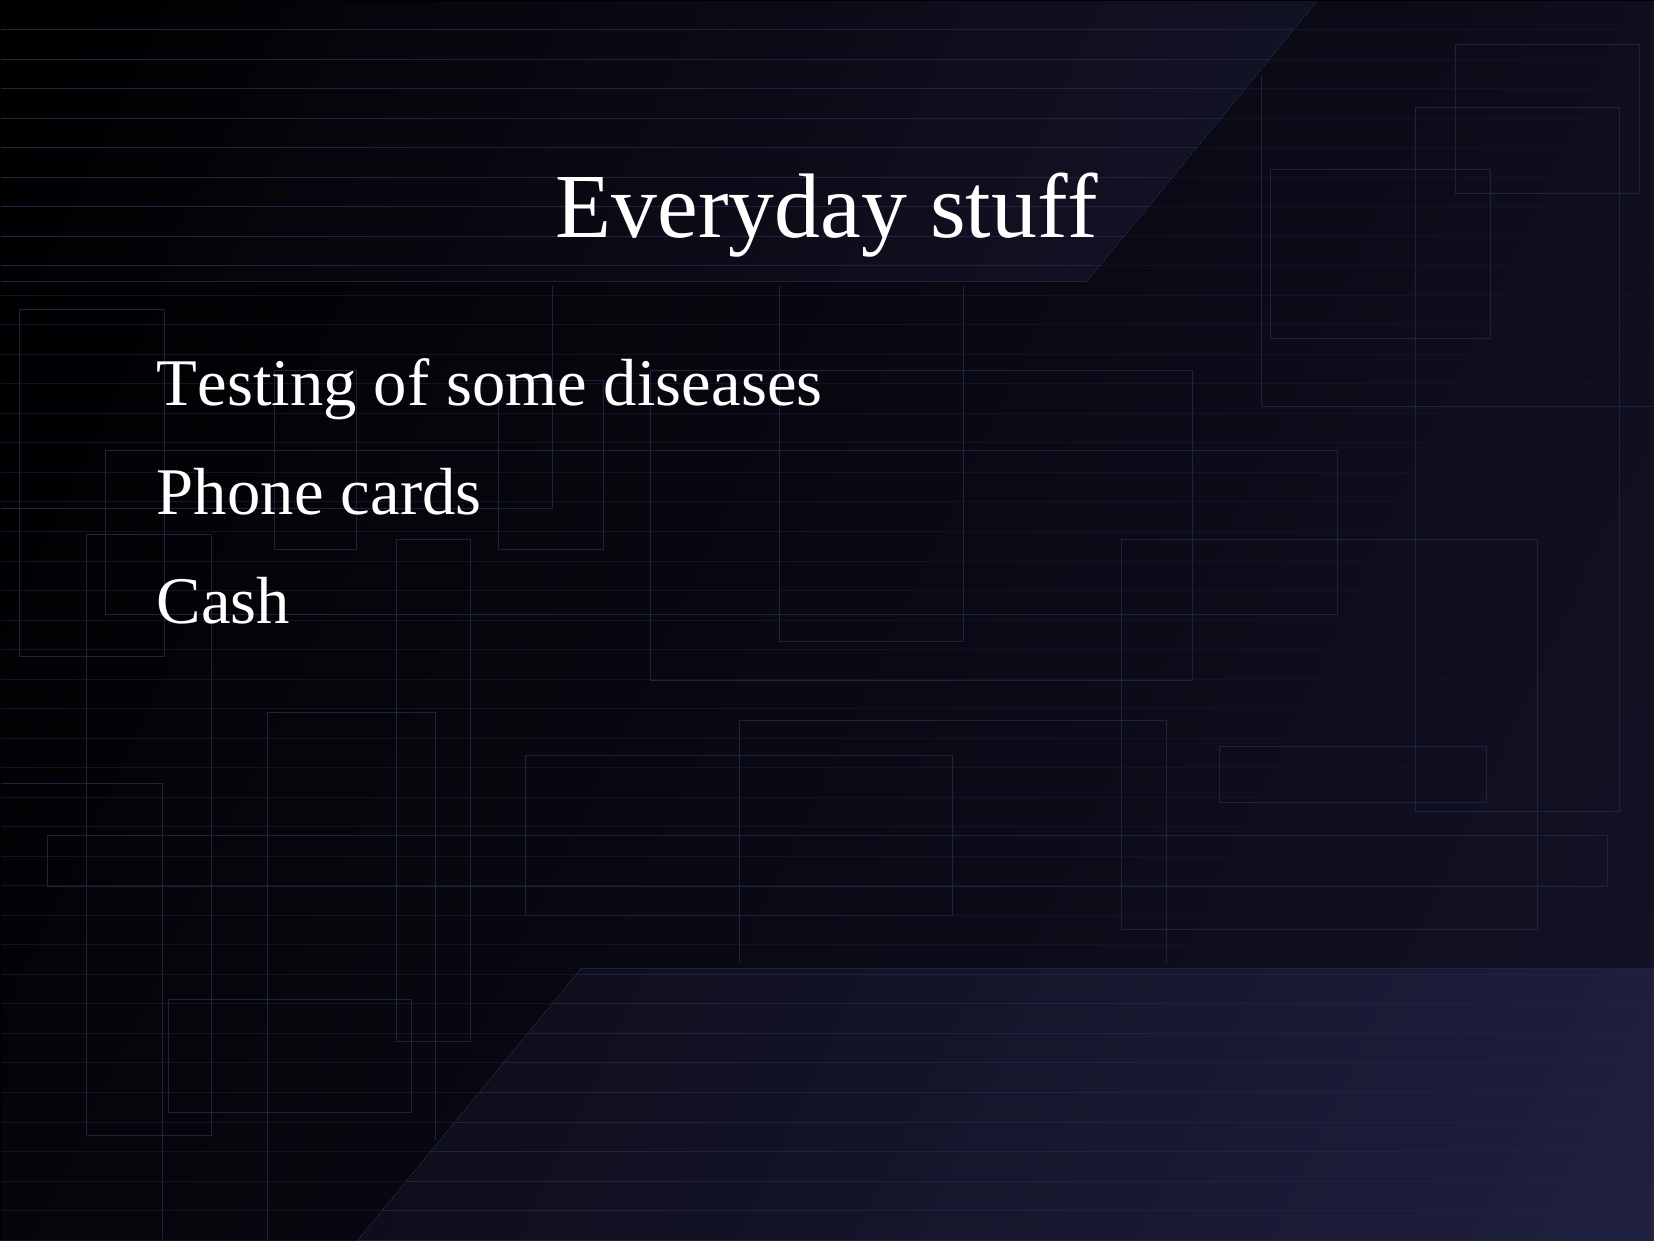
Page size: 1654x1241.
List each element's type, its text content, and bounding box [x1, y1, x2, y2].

title Everyday stuff [121, 102, 1534, 311]
list Testing of some diseases Phone cards Cash [121, 344, 1534, 1127]
